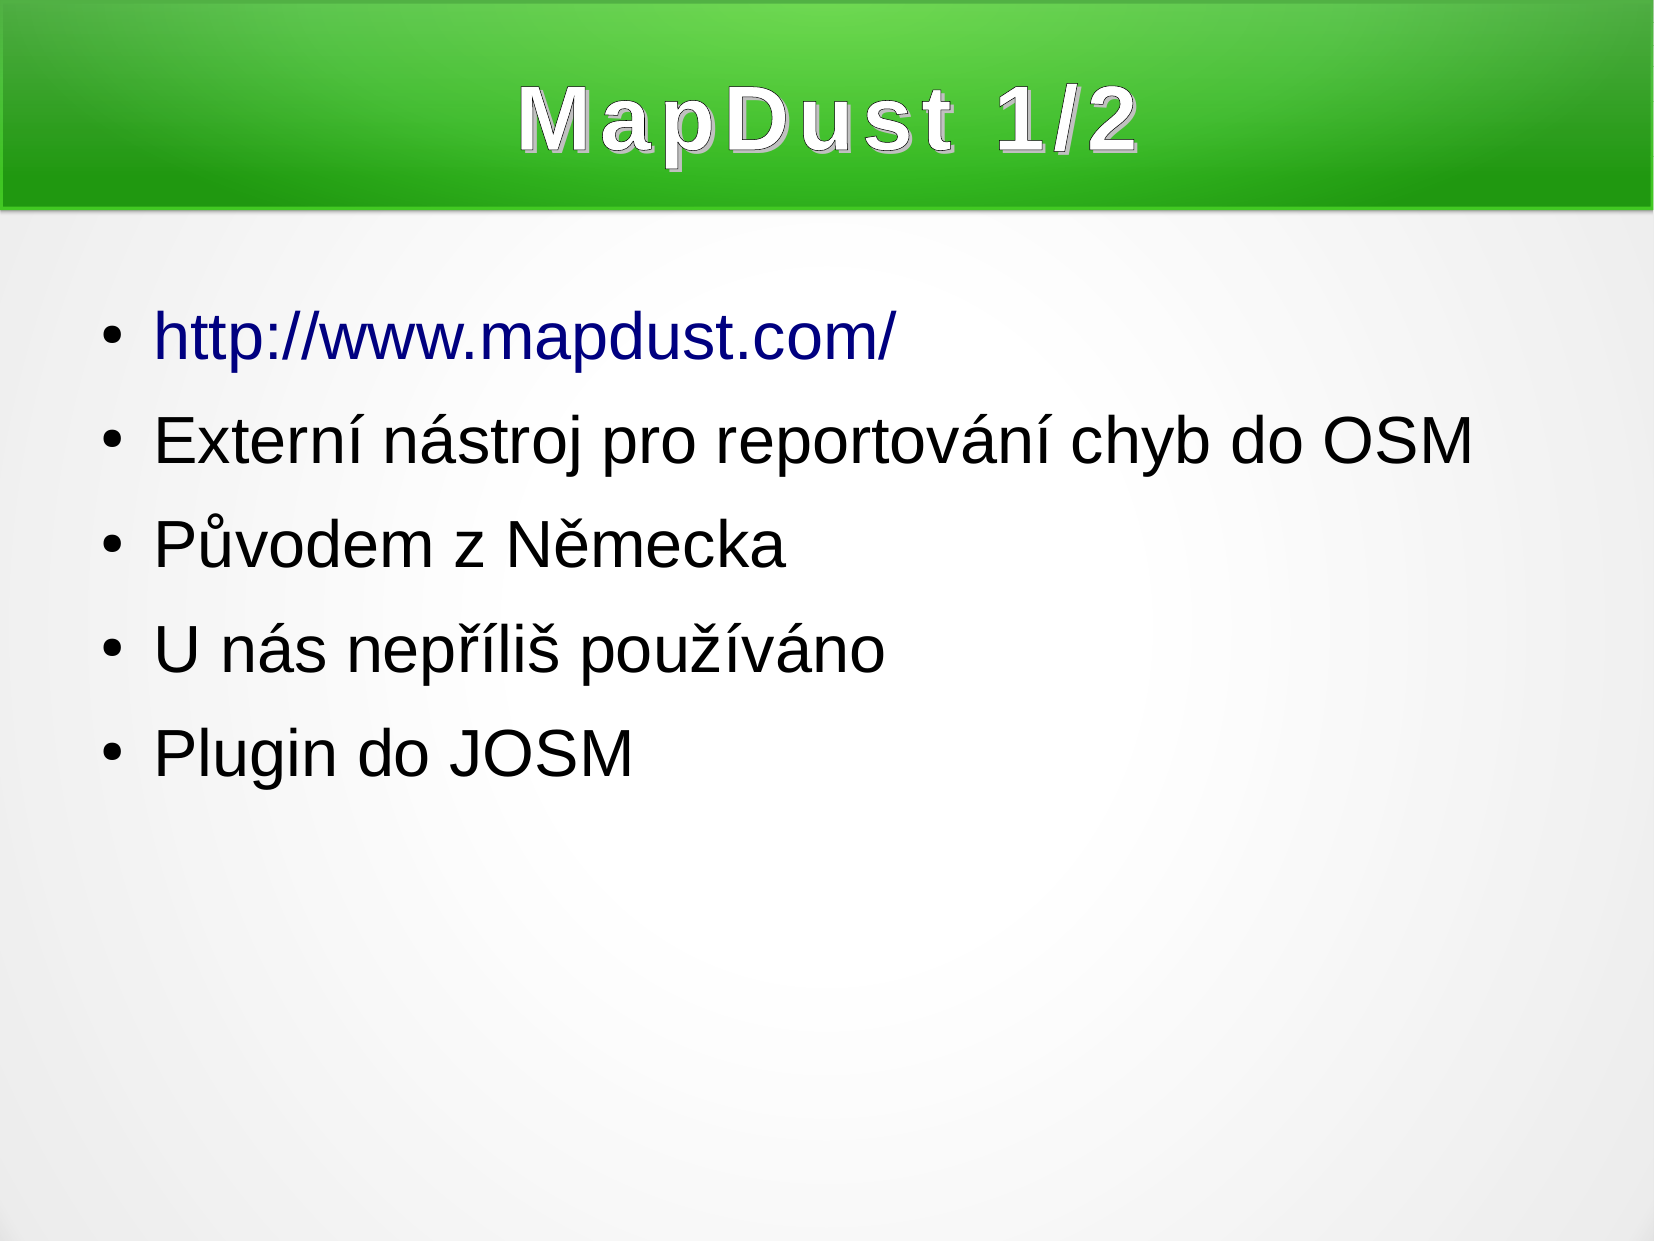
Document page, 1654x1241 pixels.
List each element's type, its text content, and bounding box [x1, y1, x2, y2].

list http://www.mapdust.com/ Externí nástroj pro reportování chyb do OSM Původem z Německa U nás nepříliš používáno Plugin do JOSM [82, 299, 1571, 1019]
title MapDust 1/2 [82, 47, 1571, 189]
